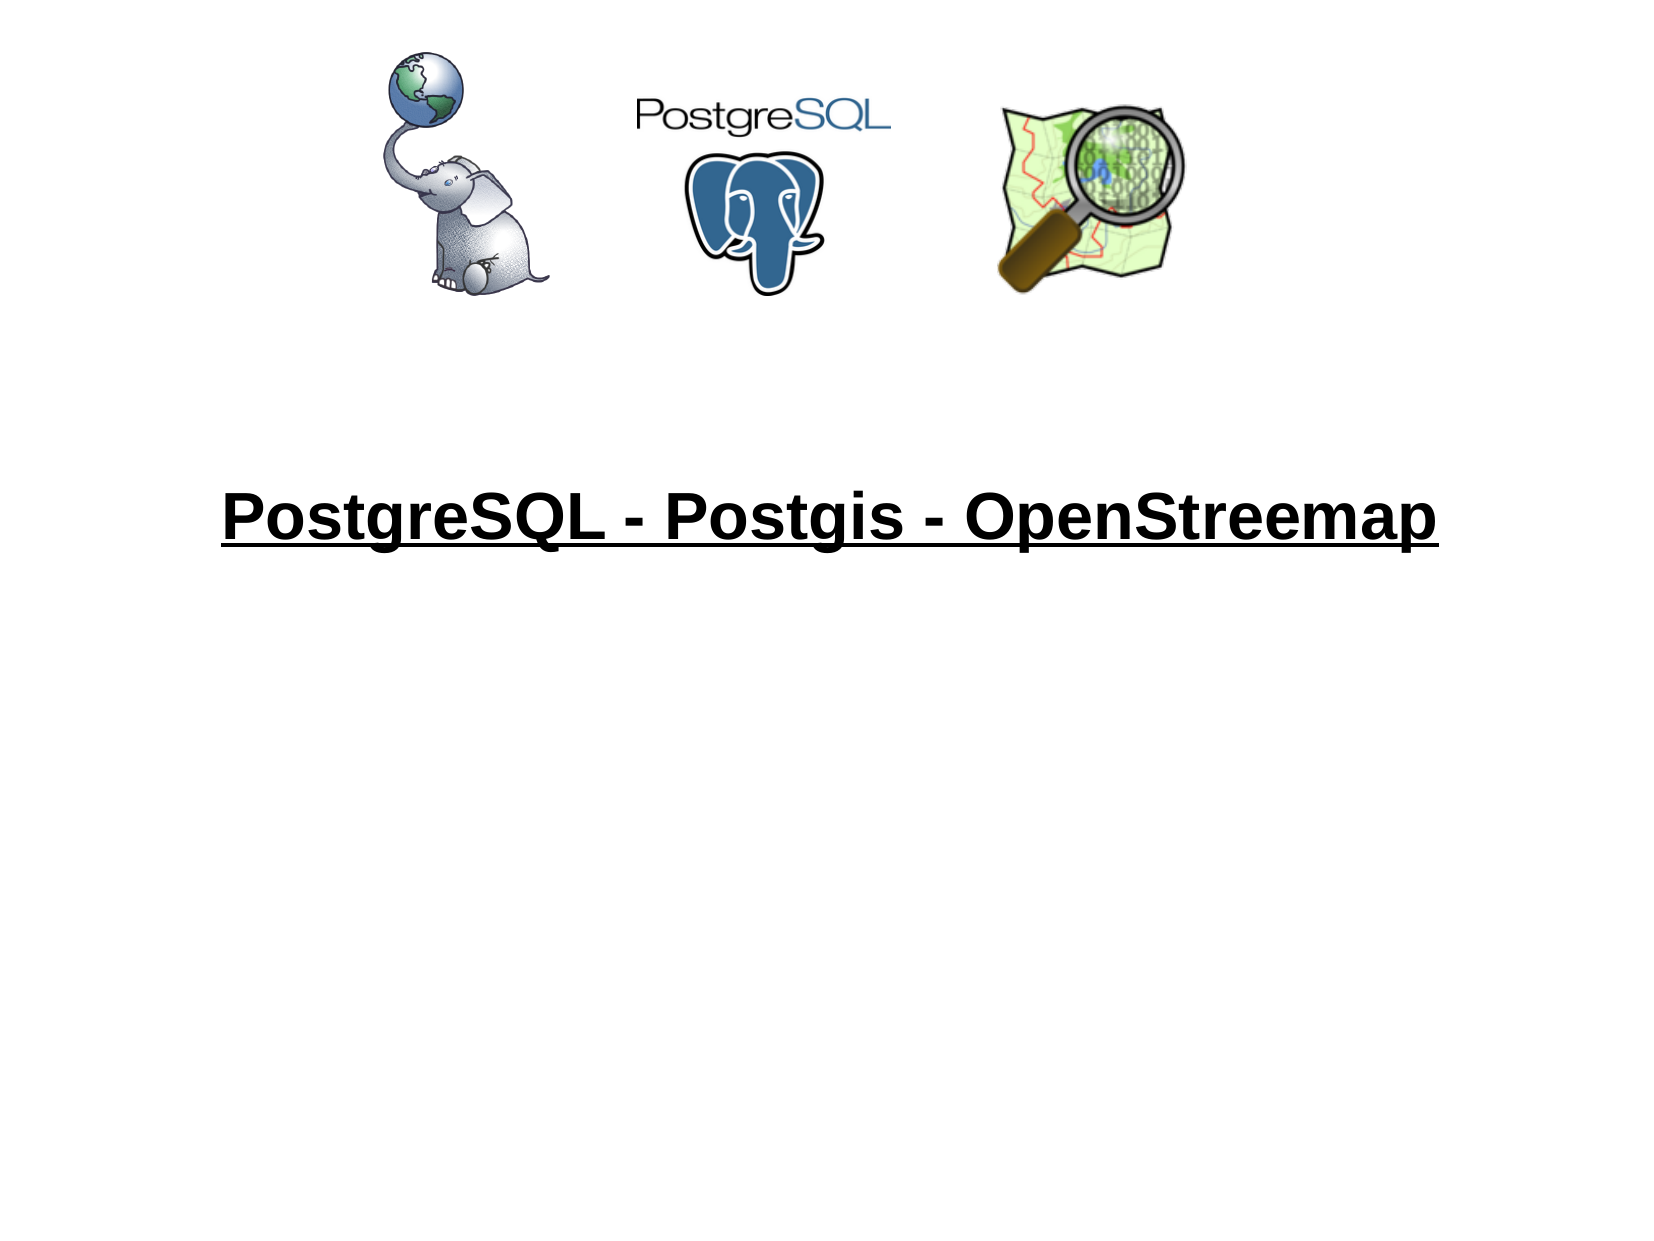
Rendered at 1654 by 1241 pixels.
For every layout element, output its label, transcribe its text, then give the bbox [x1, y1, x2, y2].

picture [637, 94, 891, 296]
text_box PostgreSQL - Postgis - OpenStreemap [206, 471, 1458, 562]
picture [383, 52, 550, 296]
picture [962, 100, 1190, 296]
